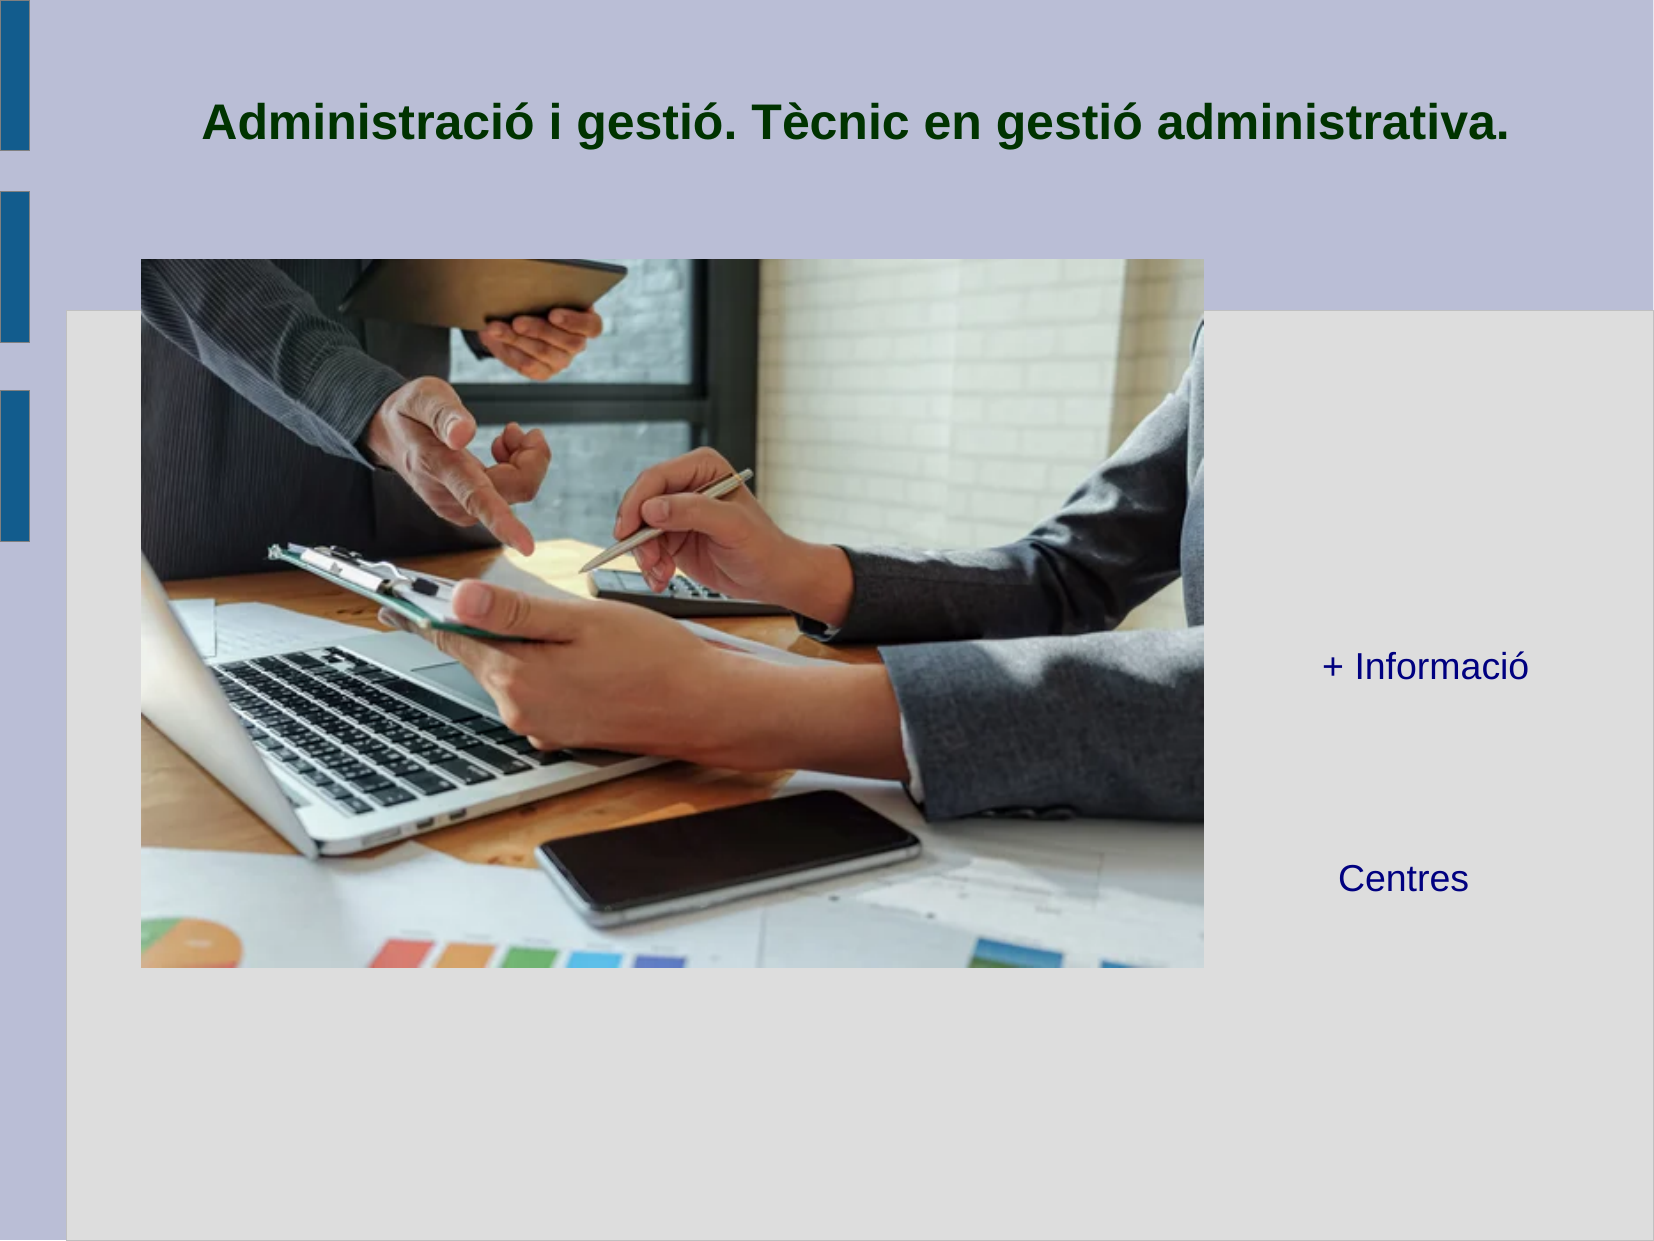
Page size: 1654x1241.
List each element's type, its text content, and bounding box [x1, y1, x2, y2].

title Administració i gestió. Tècnic en gestió administrativa. [147, 67, 1565, 178]
text_box Centres [1323, 850, 1512, 921]
picture [141, 259, 1204, 968]
text_box + Informació [1307, 637, 1571, 708]
